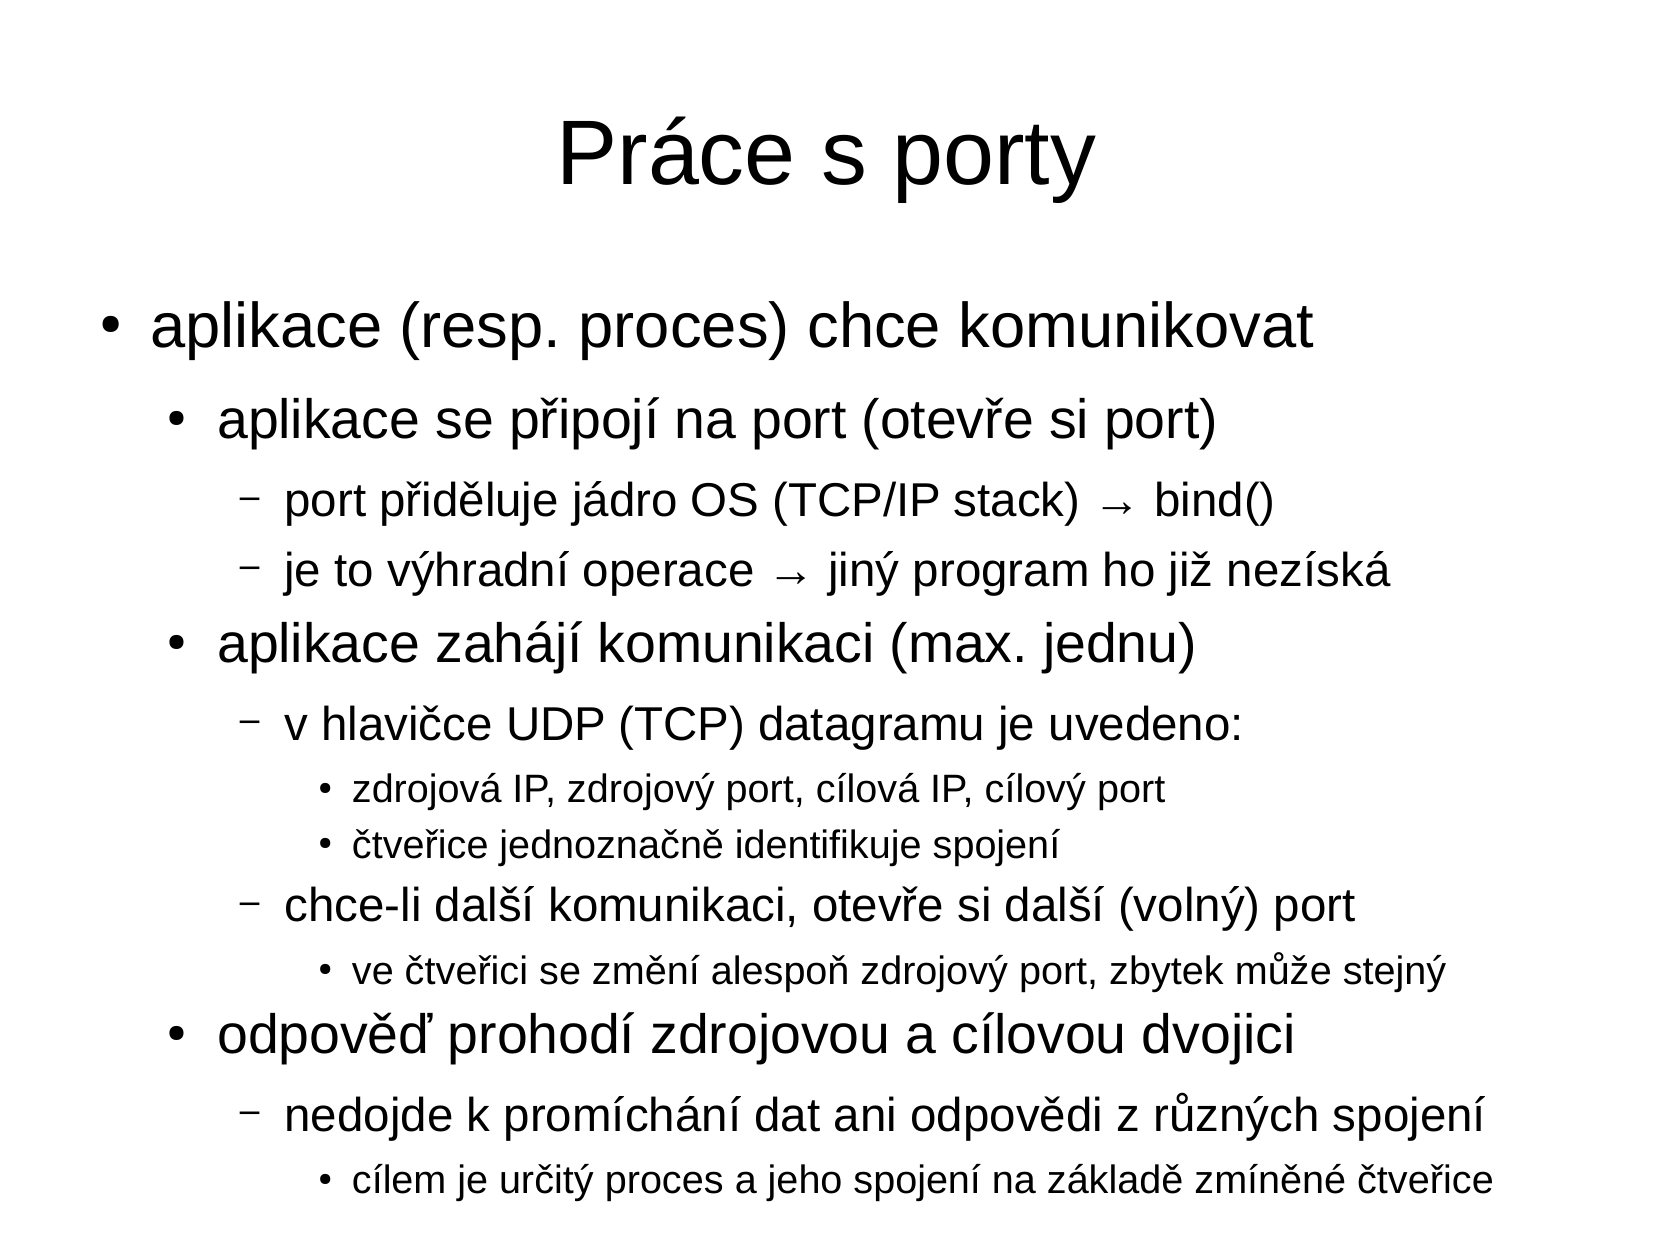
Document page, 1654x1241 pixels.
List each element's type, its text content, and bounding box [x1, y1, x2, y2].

title Práce s porty [82, 49, 1571, 257]
list aplikace (resp. proces) chce komunikovat aplikace se připojí na port (otevře si port) port přiděluje jádro OS (TCP/IP stack) → bind() je to výhradní operace → jiný program ho již nezíská aplikace zahájí komunikaci (max. jednu) v hlavičce UDP (TCP) datagramu je uvedeno: zdrojová IP, zdrojový port, cílová IP, cílový port čtveřice jednoznačně identifikuje spojení chce-li další komunikaci, otevře si další (volný) port ve čtveřici se změní alespoň zdrojový port, zbytek může stejný odpověď prohodí zdrojovou a cílovou dvojici nedojde k promíchání dat ani odpovědi z různých spojení cílem je určitý proces a jeho spojení na základě zmíněné čtveřice [82, 290, 1571, 1211]
